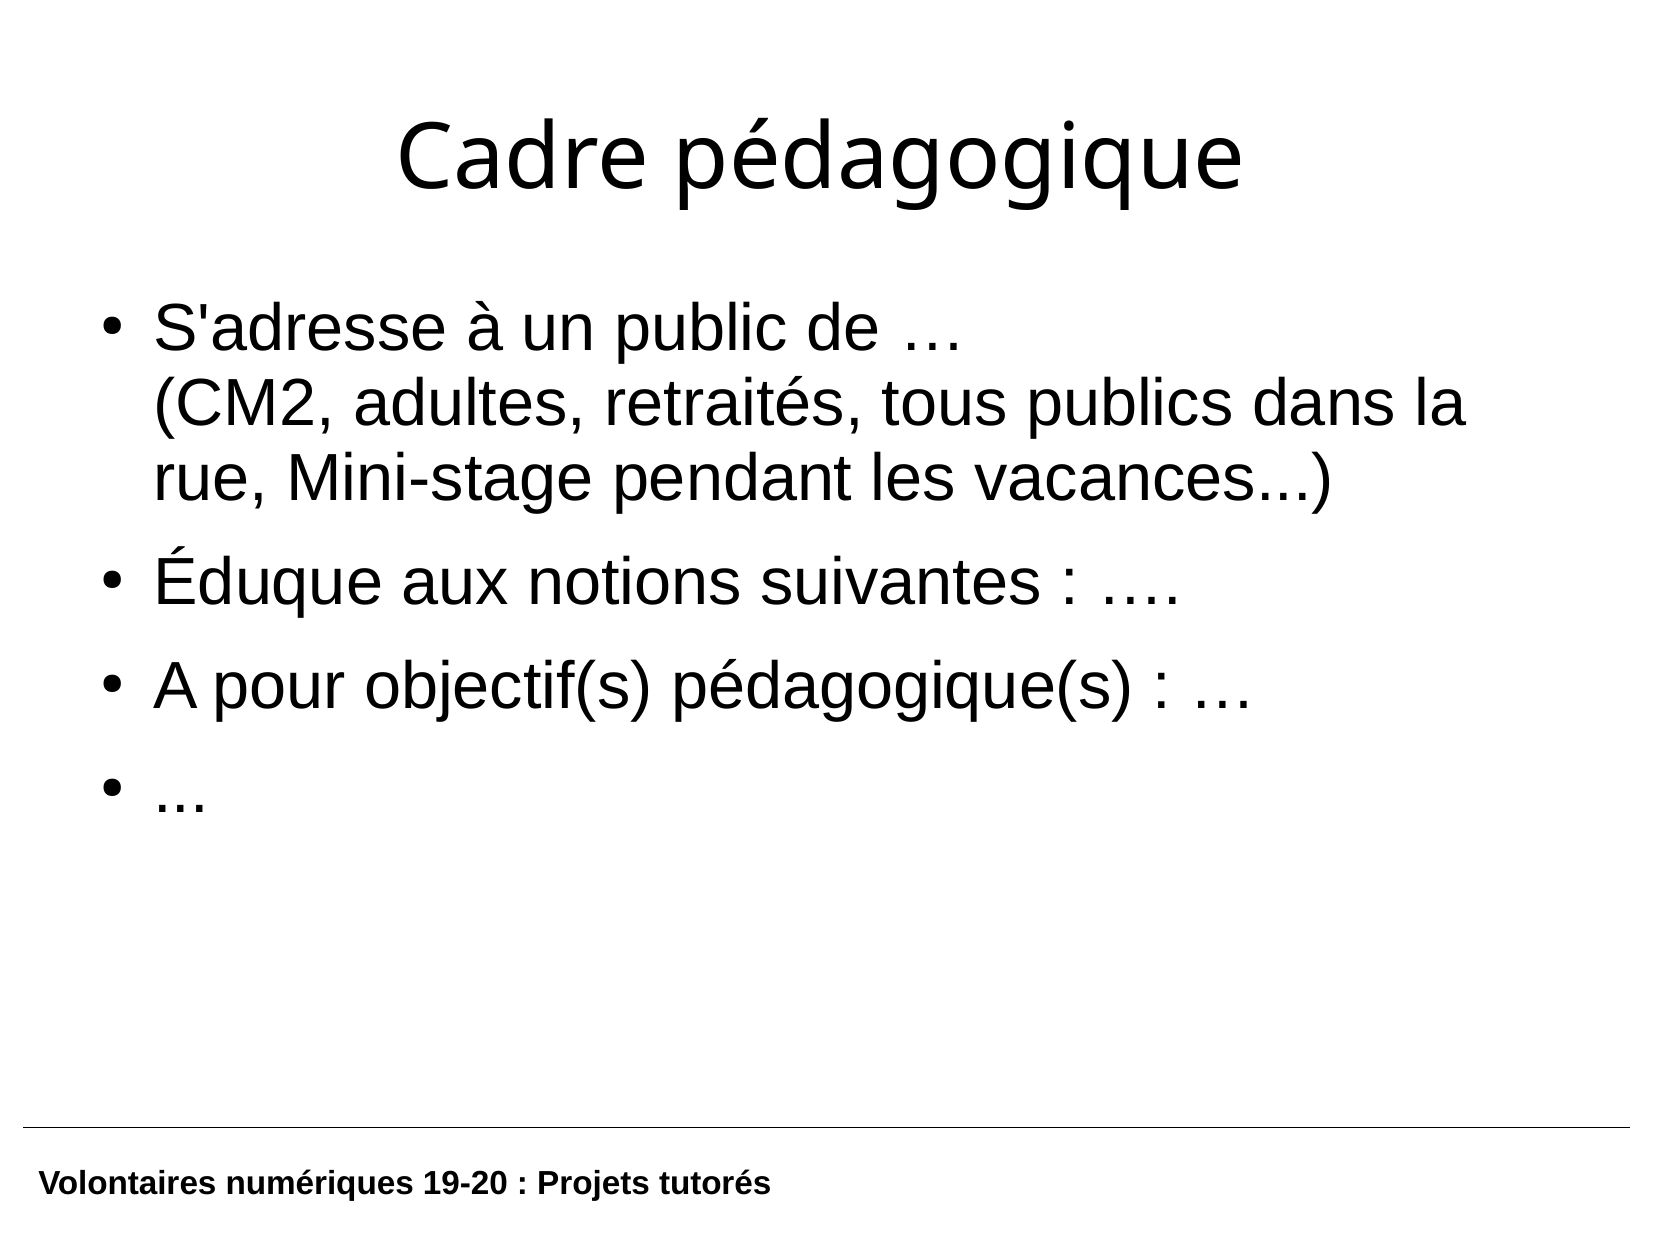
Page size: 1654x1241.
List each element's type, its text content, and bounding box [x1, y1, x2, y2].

list S'adresse à un public de … (CM2, adultes, retraités, tous publics dans la rue, Mini-stage pendant les vacances...) Éduque aux notions suivantes : …. A pour objectif(s) pédagogique(s) : … ... [82, 290, 1571, 1109]
title Cadre pédagogique [153, 49, 1489, 257]
text_box Volontaires numériques 19-20 : Projets tutorés [23, 1157, 945, 1210]
